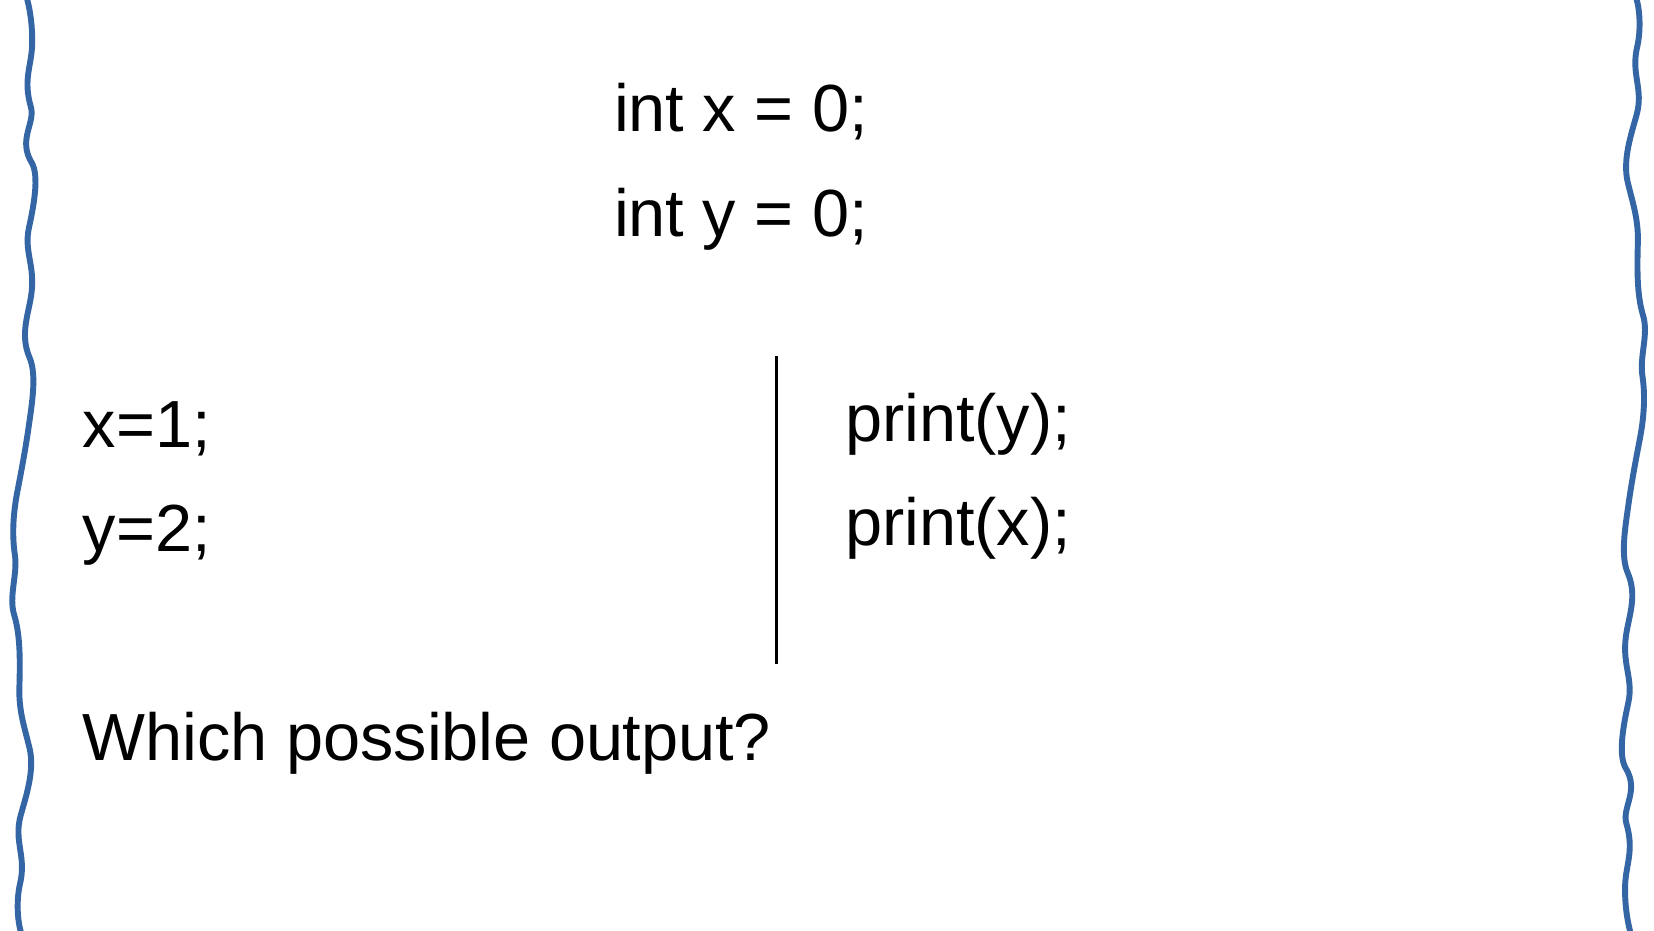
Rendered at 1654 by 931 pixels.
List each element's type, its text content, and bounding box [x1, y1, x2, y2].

list print(y); print(x); [845, 276, 1572, 817]
list x=1; y=2; Which possible output? [82, 74, 997, 852]
list int x = 0; int y = 0; [614, 71, 1250, 319]
